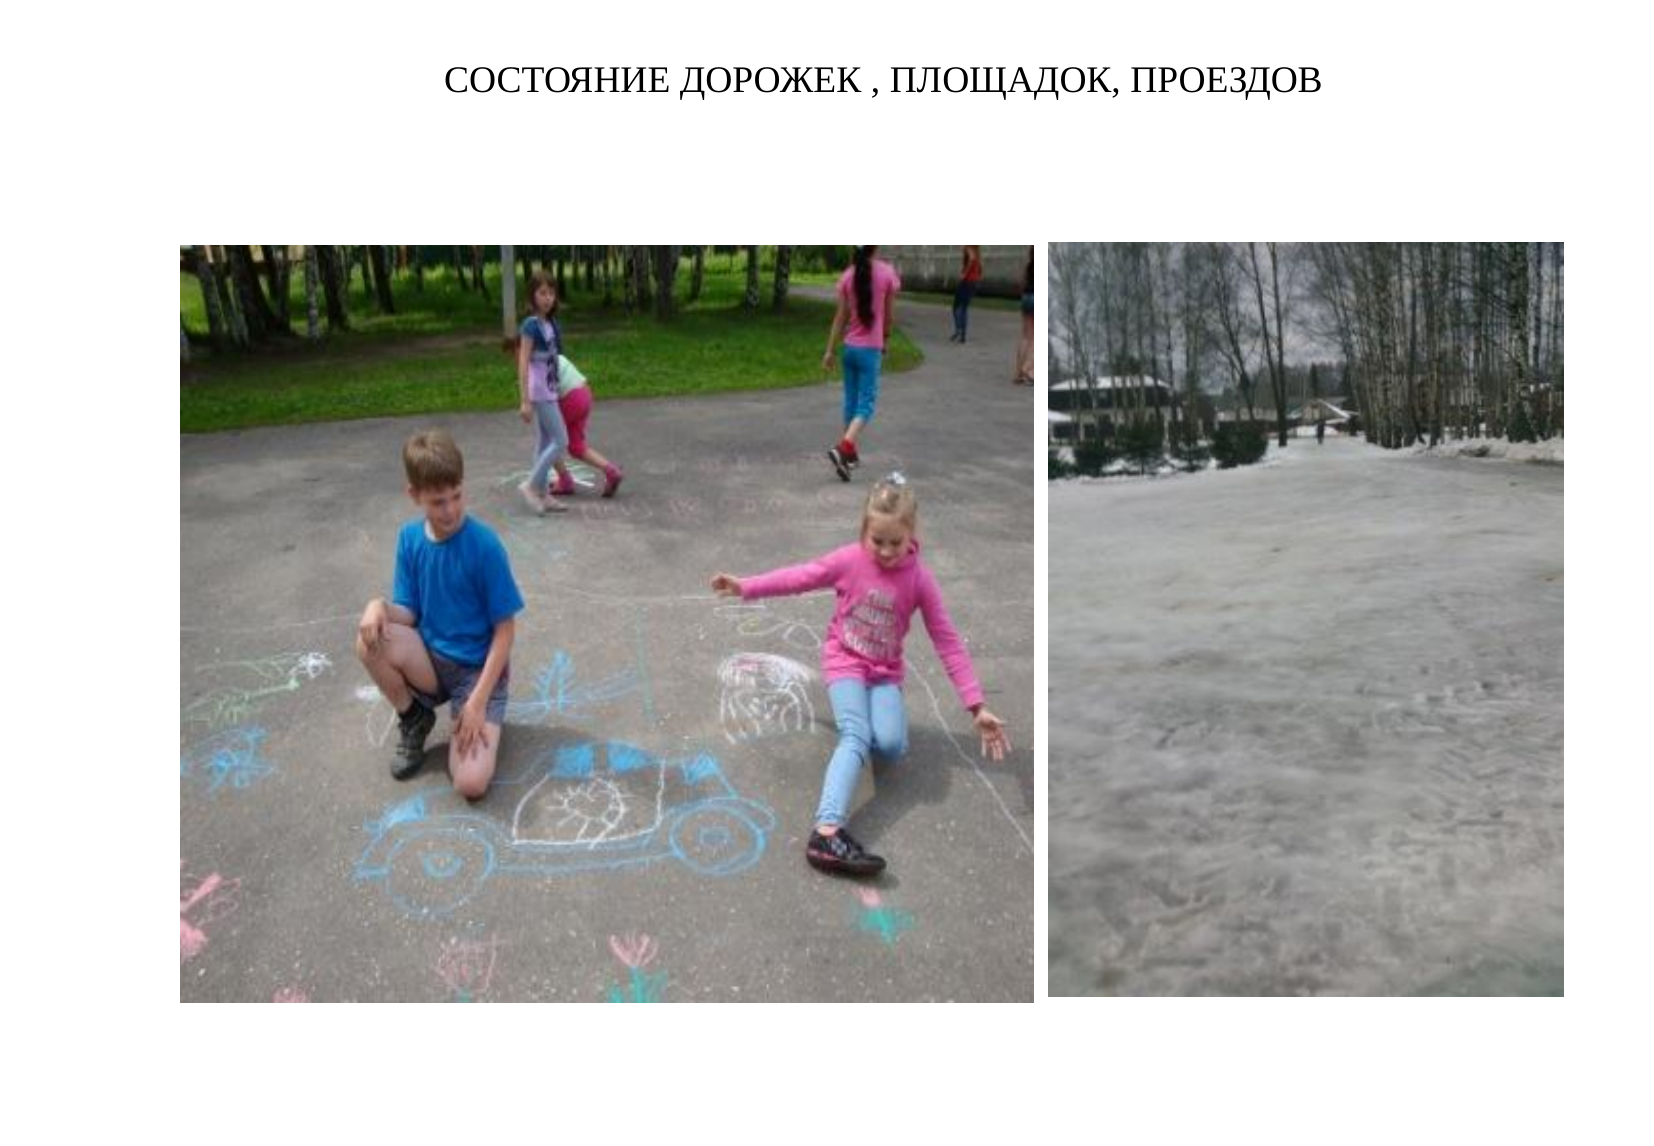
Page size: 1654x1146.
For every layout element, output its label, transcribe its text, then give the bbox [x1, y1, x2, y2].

picture [1048, 242, 1564, 997]
picture [180, 245, 1034, 1003]
text_box СОСТОЯНИЕ ДОРОЖЕК , ПЛОЩАДОК, ПРОЕЗДОВ [158, 45, 1609, 110]
